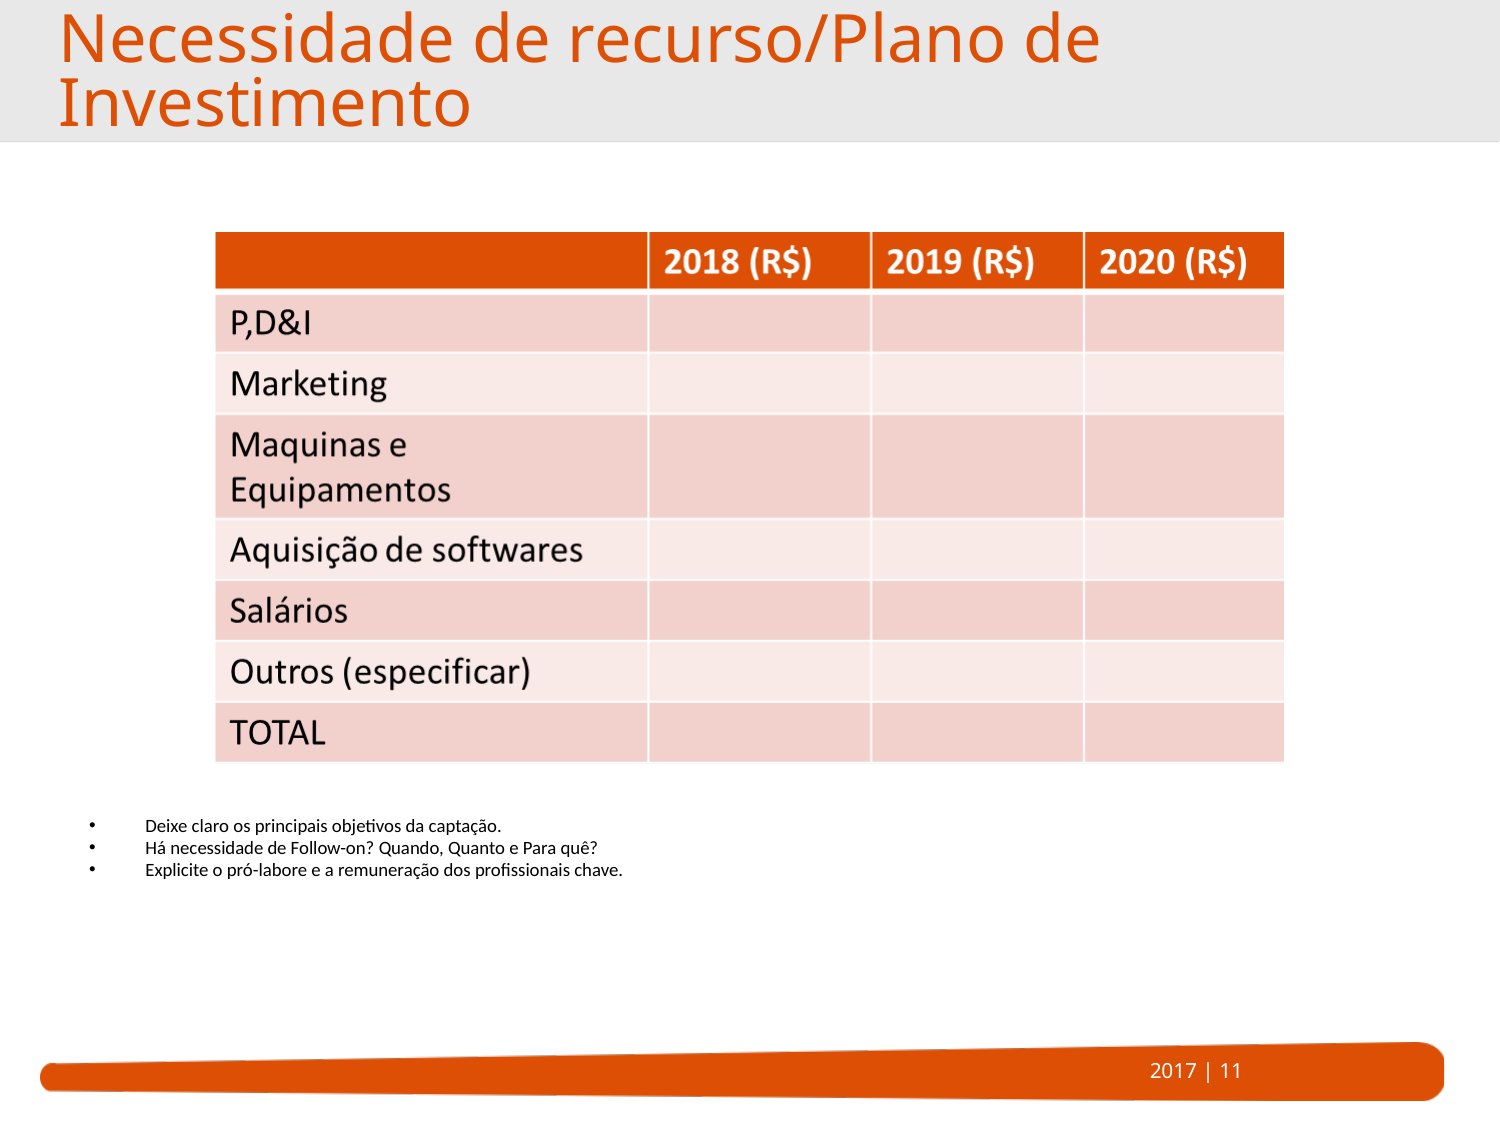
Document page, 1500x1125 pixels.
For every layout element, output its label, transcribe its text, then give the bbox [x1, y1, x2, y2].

text_box Necessidade de recurso/Plano de Investimento [58, 2, 1440, 148]
picture [214, 227, 1285, 778]
text_box Deixe claro os principais objetivos da captação. Há necessidade de Follow-on? Quando, Quanto e Para quê? Explicite o pró-labore e a remuneração dos profissionais chave. [74, 810, 1425, 1024]
